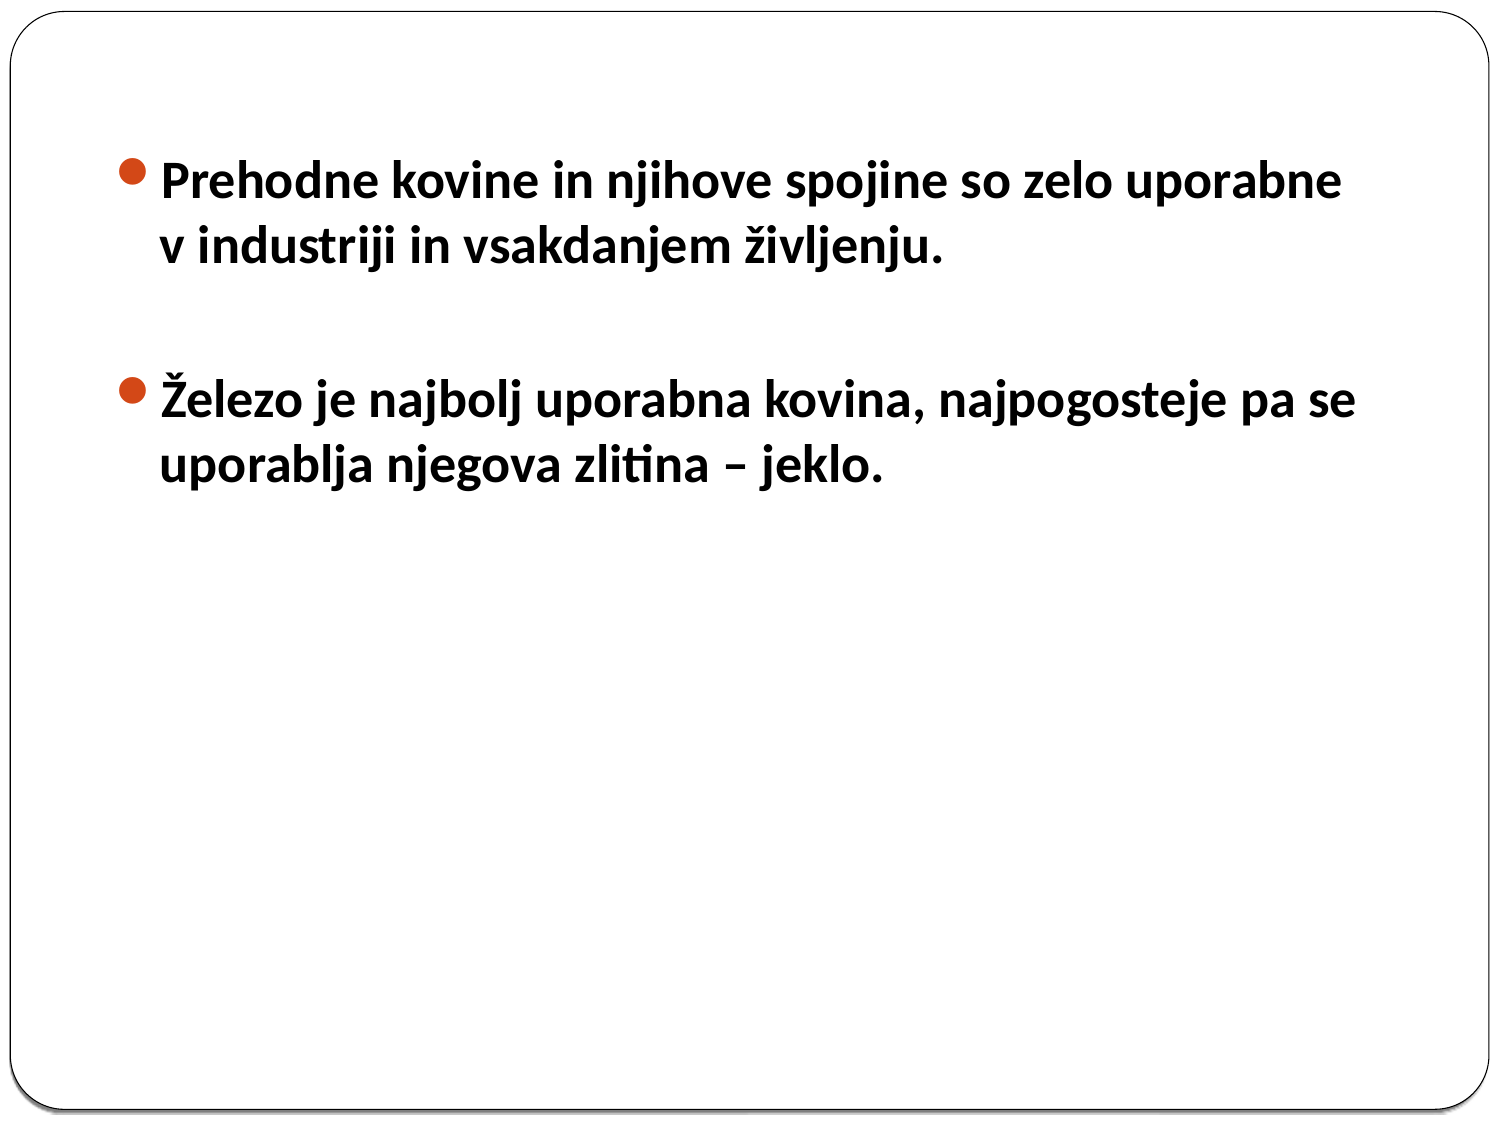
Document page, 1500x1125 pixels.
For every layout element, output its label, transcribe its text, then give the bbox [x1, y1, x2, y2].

list Prehodne kovine in njihove spojine so zelo uporabne v industriji in vsakdanjem življenju. Železo je najbolj uporabna kovina, najpogosteje pa se uporablja njegova zlitina – jeklo. [100, 137, 1376, 888]
